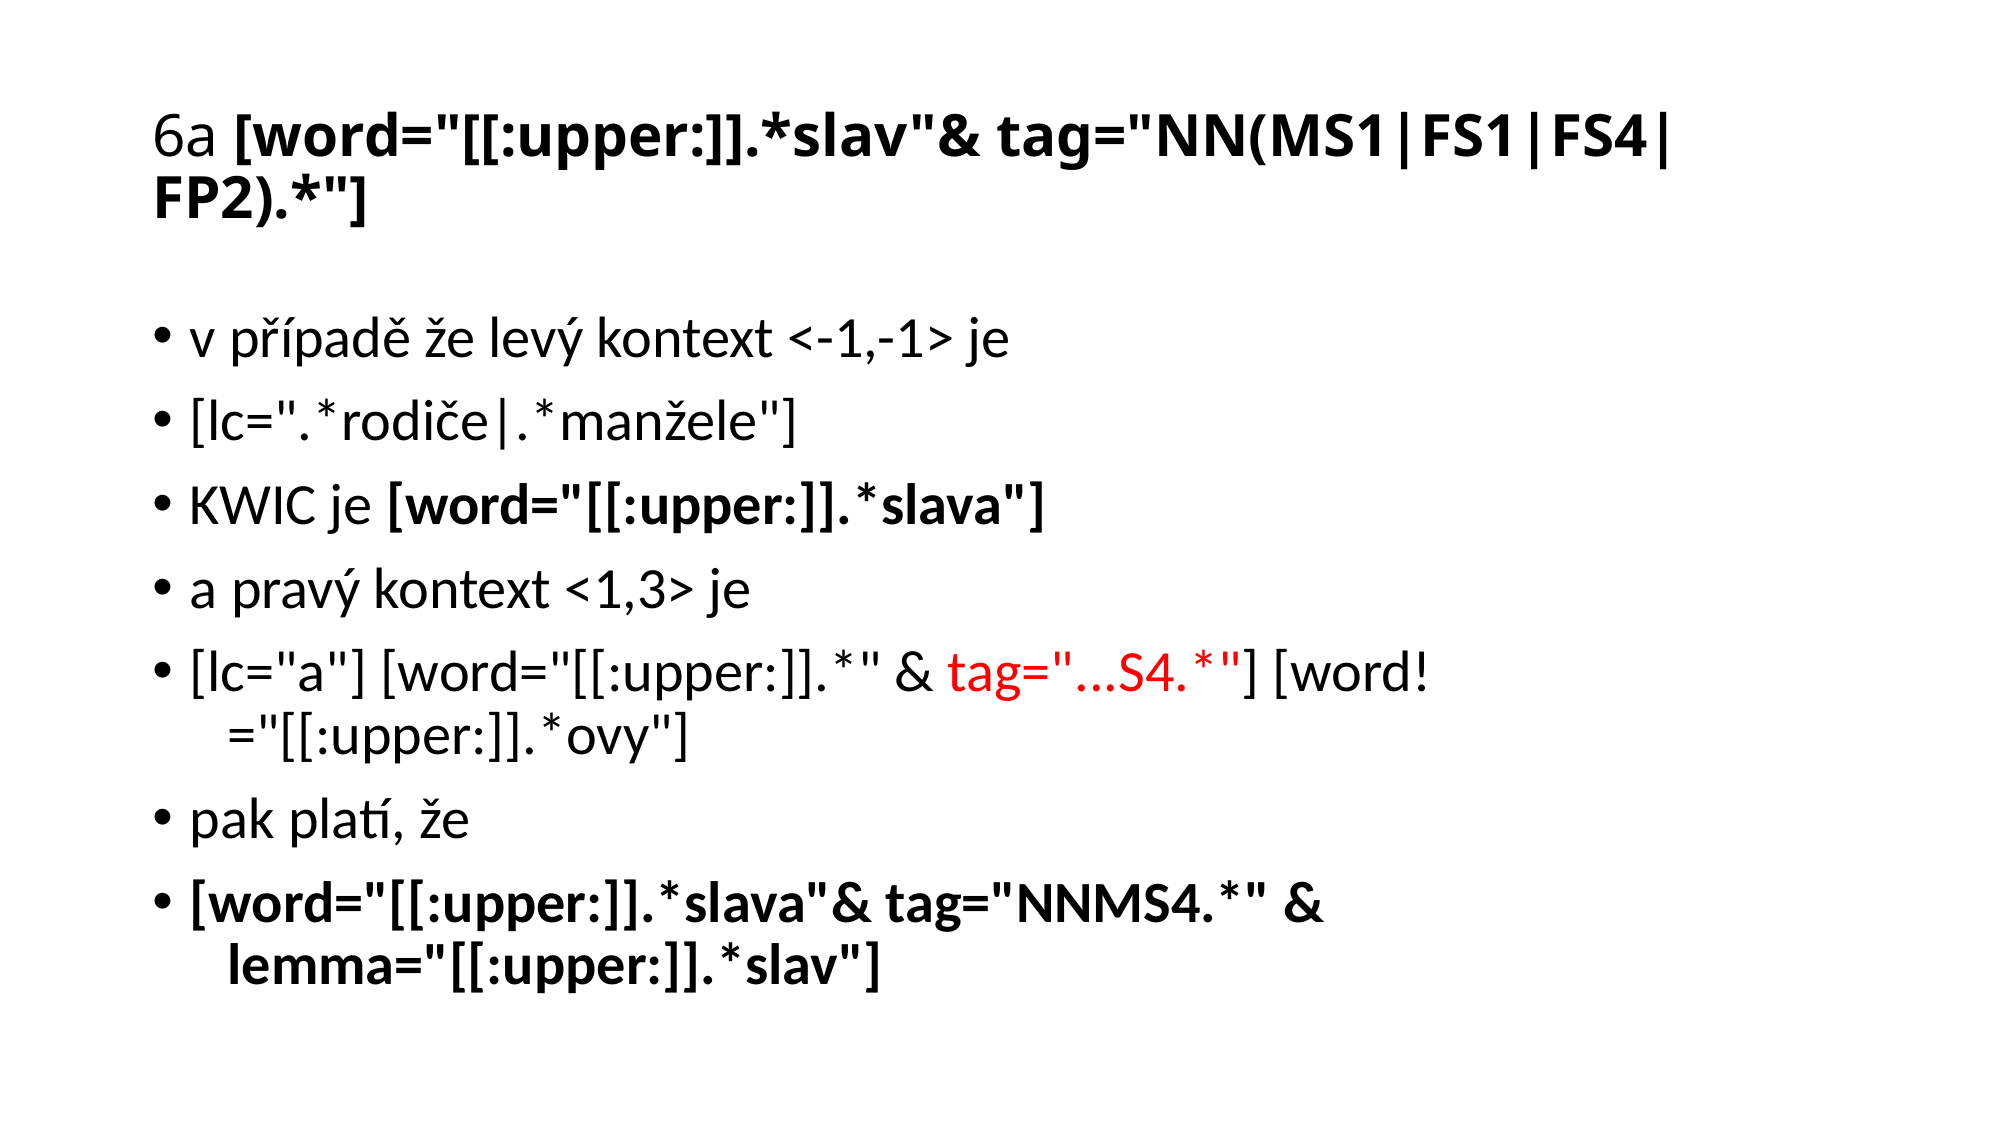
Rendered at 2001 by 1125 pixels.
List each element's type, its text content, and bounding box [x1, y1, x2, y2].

title 6a [word="[[:upper:]].*slav"& tag="NN(MS1|FS1|FS4|FP2).*"] [137, 59, 1863, 278]
list v případě že levý kontext <-1,-1> je [lc=".*rodiče|.*manžele"] KWIC je [word="[[:upper:]].*slava"] a pravý kontext <1,3> je [lc="a"] [word="[[:upper:]].*" & tag="...S4.*"] [word!="[[:upper:]].*ovy"] pak platí, že [word="[[:upper:]].*slava"& tag="NNMS4.*" & lemma="[[:upper:]].*slav"] [137, 299, 1863, 1014]
